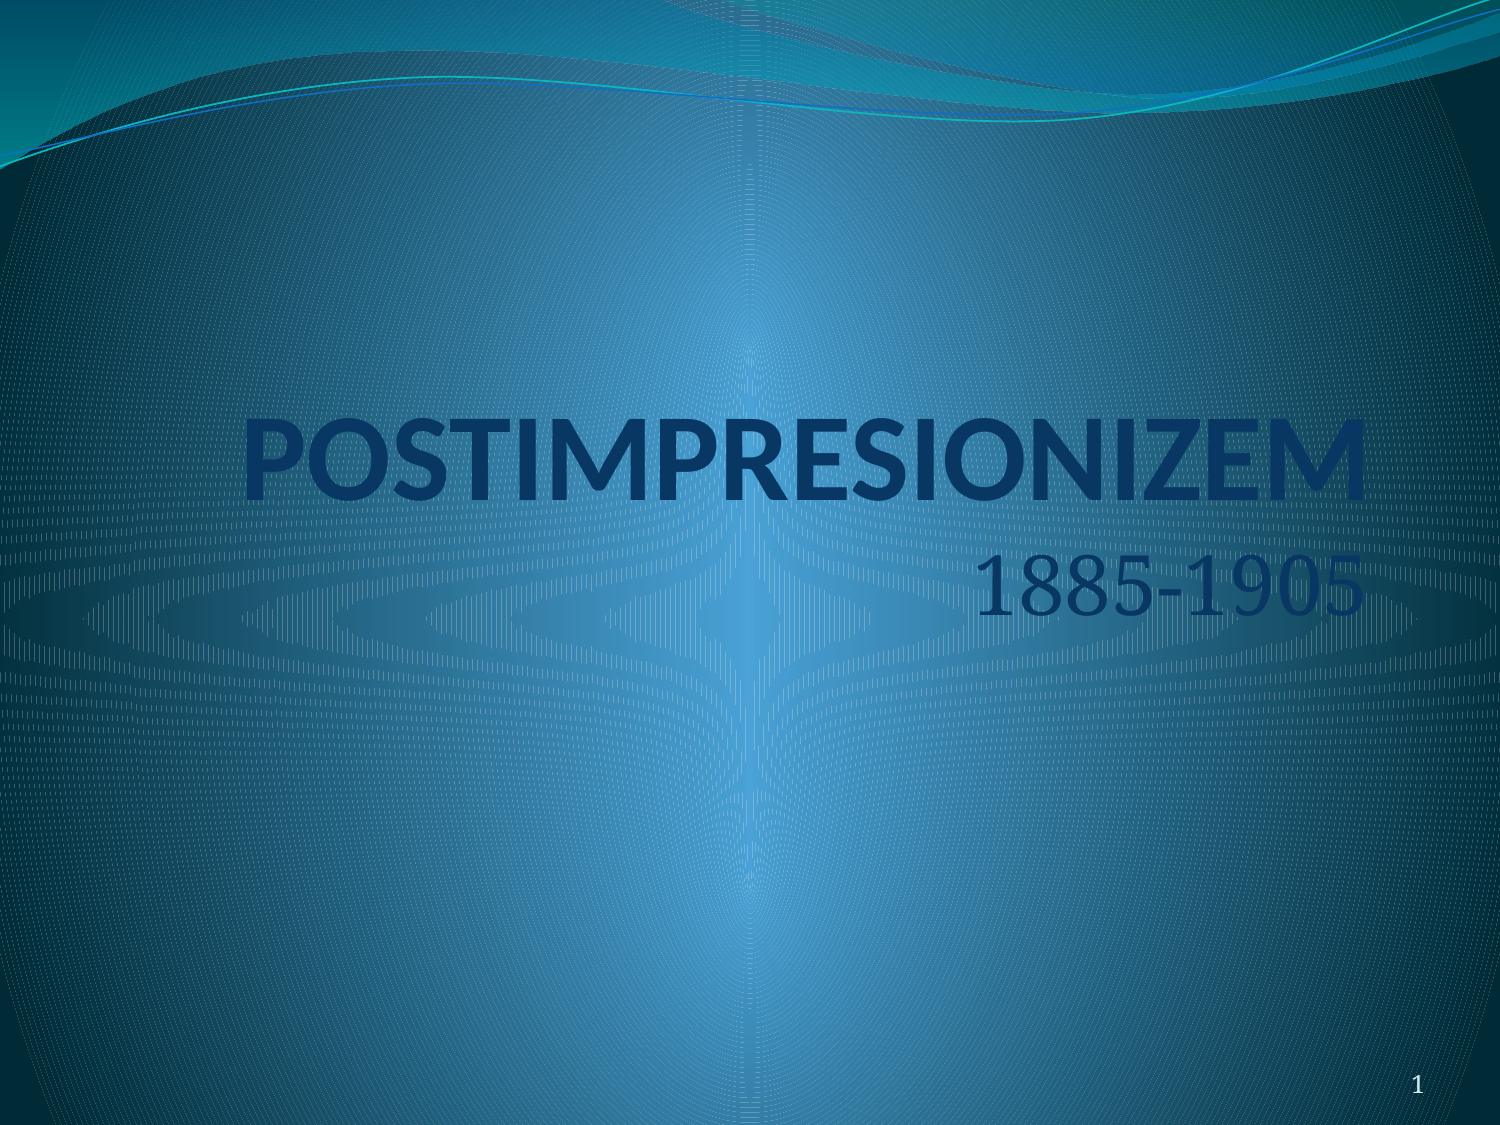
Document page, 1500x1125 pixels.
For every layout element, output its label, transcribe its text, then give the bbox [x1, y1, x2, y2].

title POSTIMPRESIONIZEM [87, 224, 1376, 525]
subtitle 1885-1905 [91, 525, 1381, 813]
slide_number <number> [1299, 1042, 1425, 1103]
